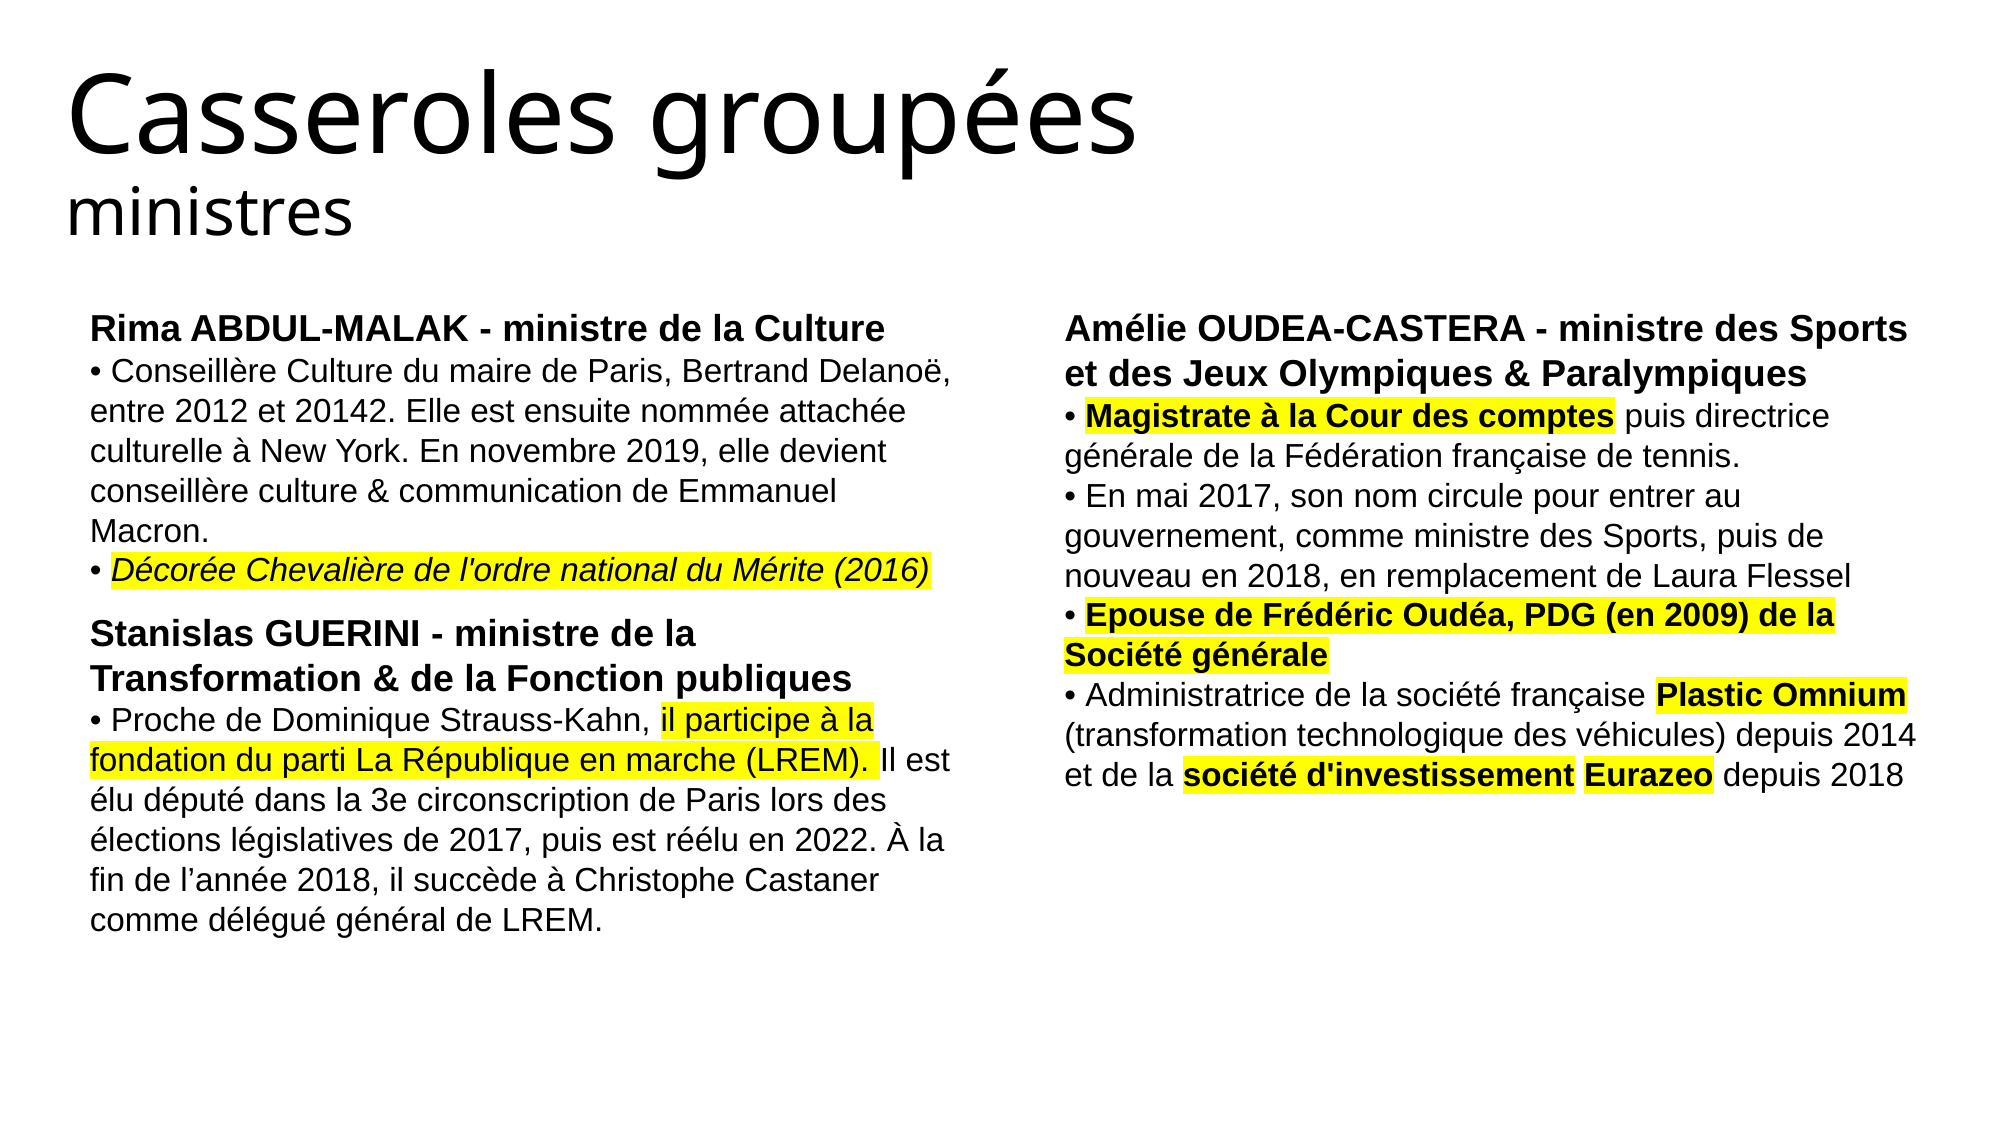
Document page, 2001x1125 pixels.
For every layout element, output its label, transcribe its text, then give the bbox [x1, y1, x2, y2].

text_box Amélie OUDEA-CASTERA - ministre des Sports et des Jeux Olympiques & Paralympiques • Magistrate à la Cour des comptes puis directrice générale de la Fédération française de tennis. • En mai 2017, son nom circule pour entrer au gouvernement, comme ministre des Sports, puis de nouveau en 2018, en remplacement de Laura Flessel • Epouse de Frédéric Oudéa, PDG (en 2009) de la Société générale • Administratrice de la société française Plastic Omnium (transformation technologique des véhicules) depuis 2014 et de la société d'investissement Eurazeo depuis 2018 [1049, 296, 1949, 888]
text_box Rima ABDUL-MALAK - ministre de la Culture • Conseillère Culture du maire de Paris, Bertrand Delanoë, entre 2012 et 20142. Elle est ensuite nommée attachée culturelle à New York. En novembre 2019, elle devient conseillère culture & communication de Emmanuel Macron. • Décorée Chevalière de l'ordre national du Mérite (2016) Stanislas GUERINI - ministre de la Transformation & de la Fonction publiques • Proche de Dominique Strauss-Kahn, il participe à la fondation du parti La République en marche (LREM). Il est élu député dans la 3e circonscription de Paris lors des élections législatives de 2017, puis est réélu en 2022. À la fin de l’année 2018, il succède à Christophe Castaner comme délégué général de LREM. [74, 296, 975, 994]
title Casseroles groupées ministres [49, 45, 1472, 263]
